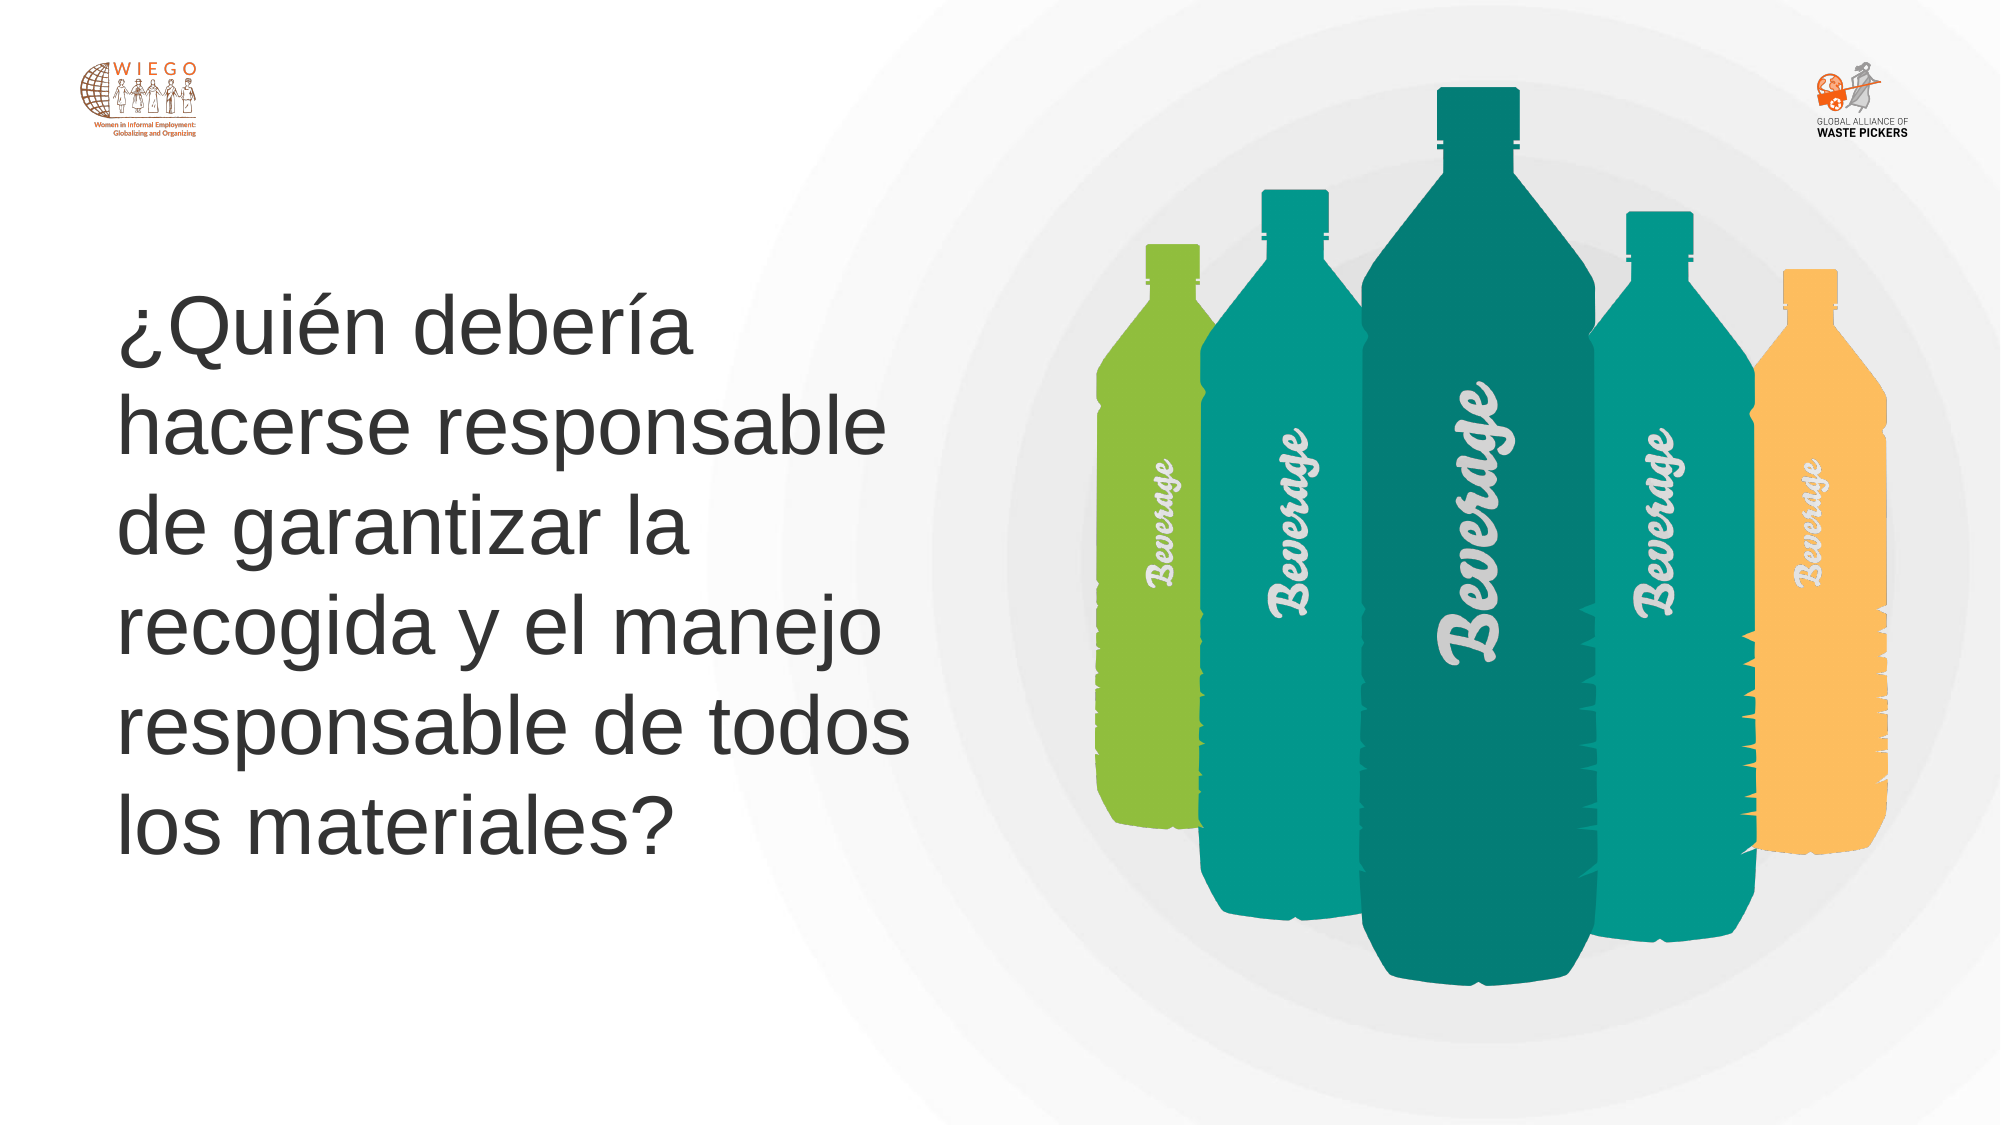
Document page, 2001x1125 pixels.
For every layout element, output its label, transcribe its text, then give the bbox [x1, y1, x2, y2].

text_box ¿Quién debería hacerse responsable de garantizar la recogida y el manejo responsable de todos los materiales? [101, 263, 995, 879]
picture [0, 0, 2001, 1125]
